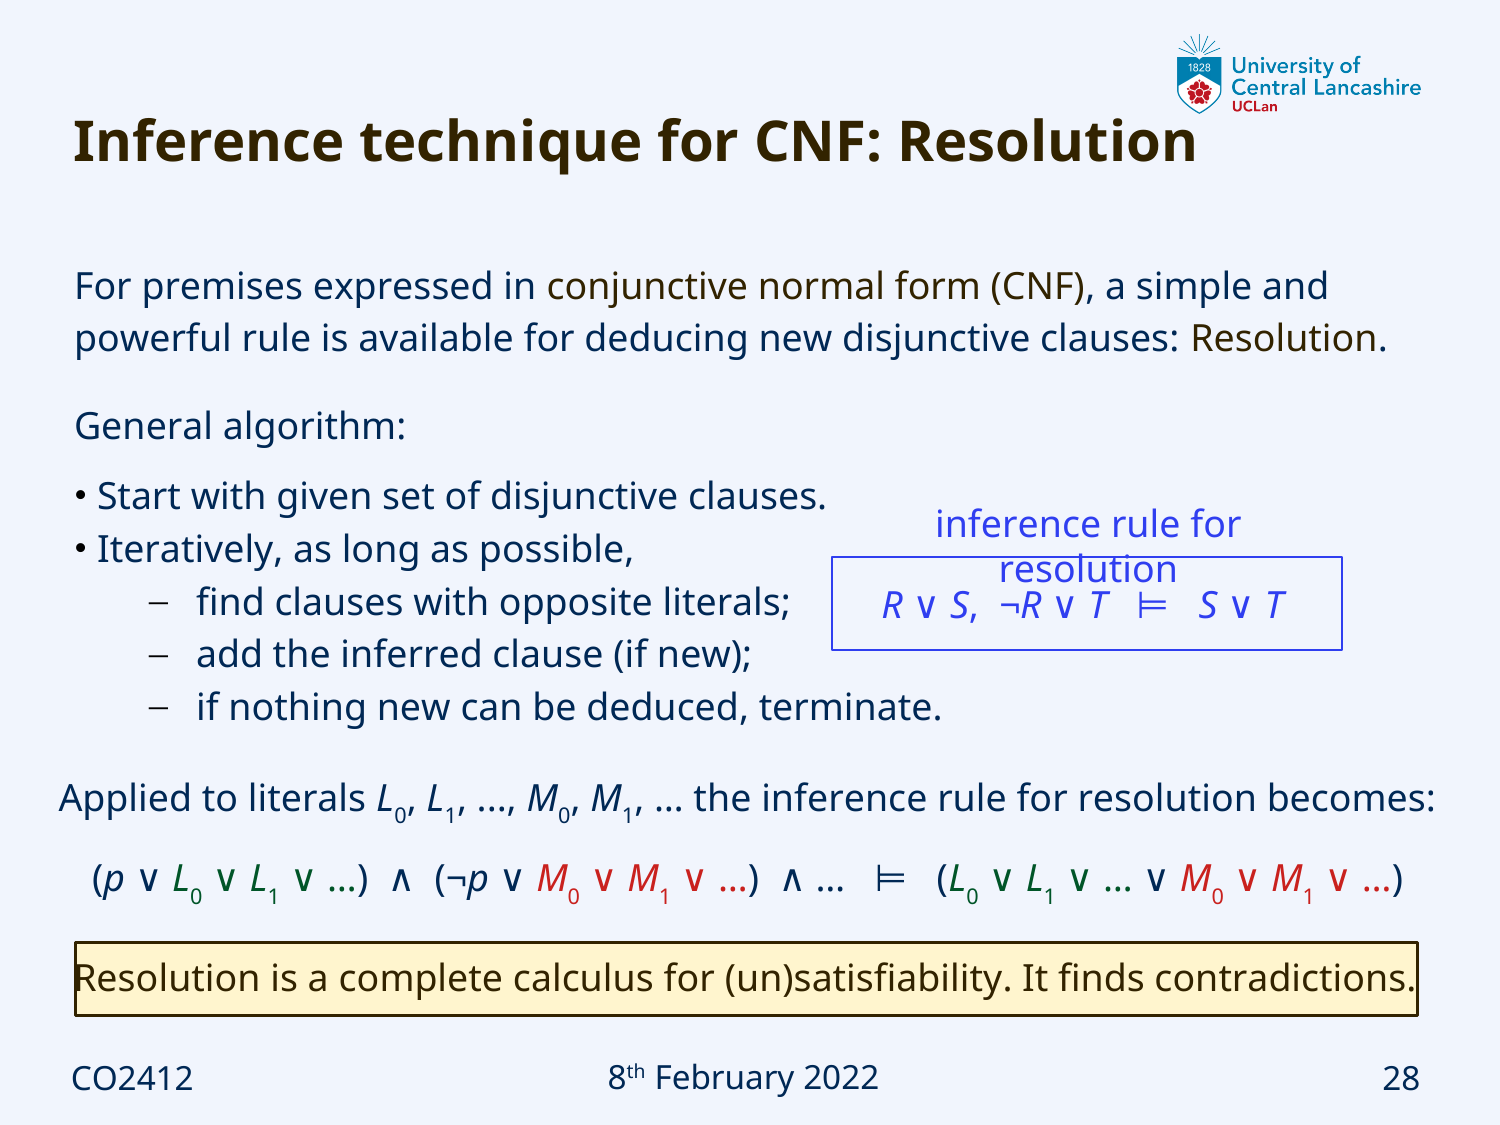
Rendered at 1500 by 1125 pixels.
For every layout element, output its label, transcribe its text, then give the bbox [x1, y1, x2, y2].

text_box Applied to literals L0, L1, ..., M0, M1, … the inference rule for resolution becomes: (p ∨ L0 ∨ L1 ∨ …) ∧ (¬p ∨ M0 ∨ M1 ∨ …) ∧ … ⊨ (L0 ∨ L1 ∨ … ∨ M0 ∨ M1 ∨ …) [31, 757, 1464, 917]
text_box Resolution is a complete calculus for (un)satisfiability. It finds contradictions. [49, 946, 1441, 1007]
text_box [75, 942, 1418, 946]
text_box For premises expressed in conjunctive normal form (CNF), a simple and powerful rule is available for deducing new disjunctive clauses: Resolution. General algorithm: Start with given set of disjunctive clauses. Iteratively, as long as possible, find clauses with opposite literals; add the inferred clause (if new); if nothing new can be deduced, terminate. [59, 246, 1435, 736]
text_box inference rule for resolution [826, 493, 1351, 553]
text_box R ∨ S, ¬R ∨ T ⊨ S ∨ T [866, 573, 1308, 634]
title Inference technique for CNF: Resolution [58, 93, 1475, 186]
picture [1177, 34, 1421, 93]
text_box [75, 1007, 1418, 1016]
